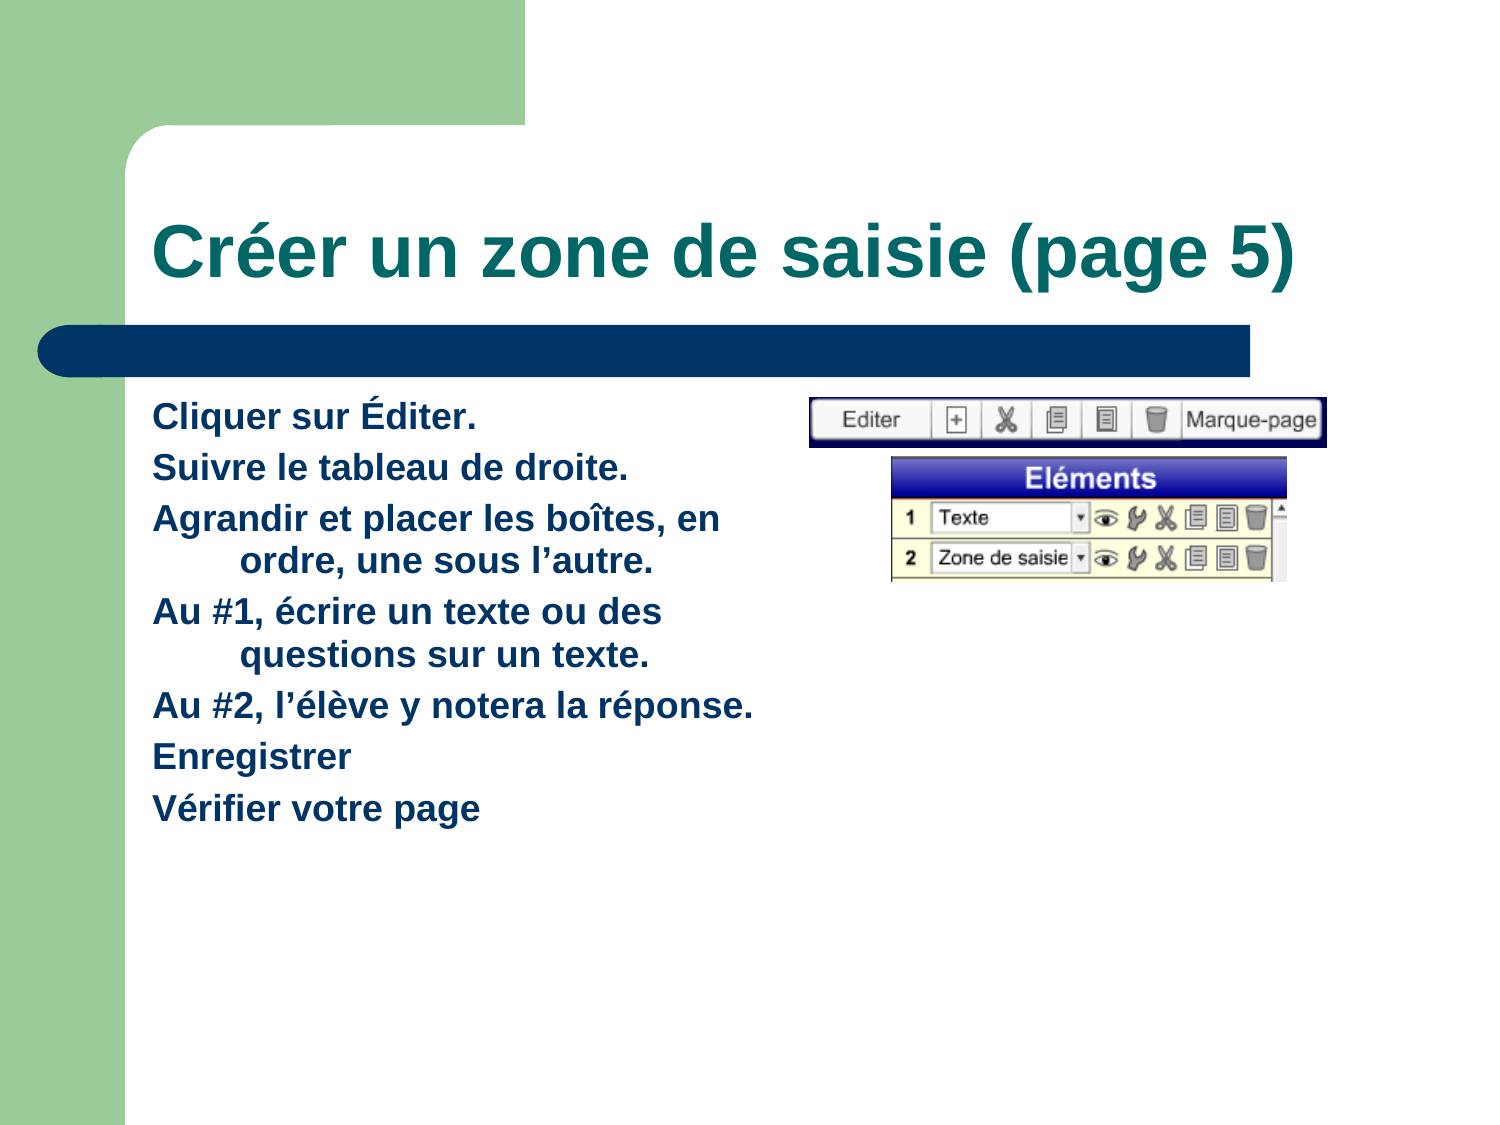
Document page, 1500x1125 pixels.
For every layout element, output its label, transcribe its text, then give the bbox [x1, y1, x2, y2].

picture [891, 456, 1287, 582]
picture [809, 397, 1327, 448]
list Cliquer sur Éditer. Suivre le tableau de droite. Agrandir et placer les boîtes, en ordre, une sous l’autre. Au #1, écrire un texte ou des questions sur un texte. Au #2, l’élève y notera la réponse. Enregistrer Vérifier votre page [137, 387, 810, 999]
title Créer un zone de saisie (page 5) [136, 136, 1414, 301]
